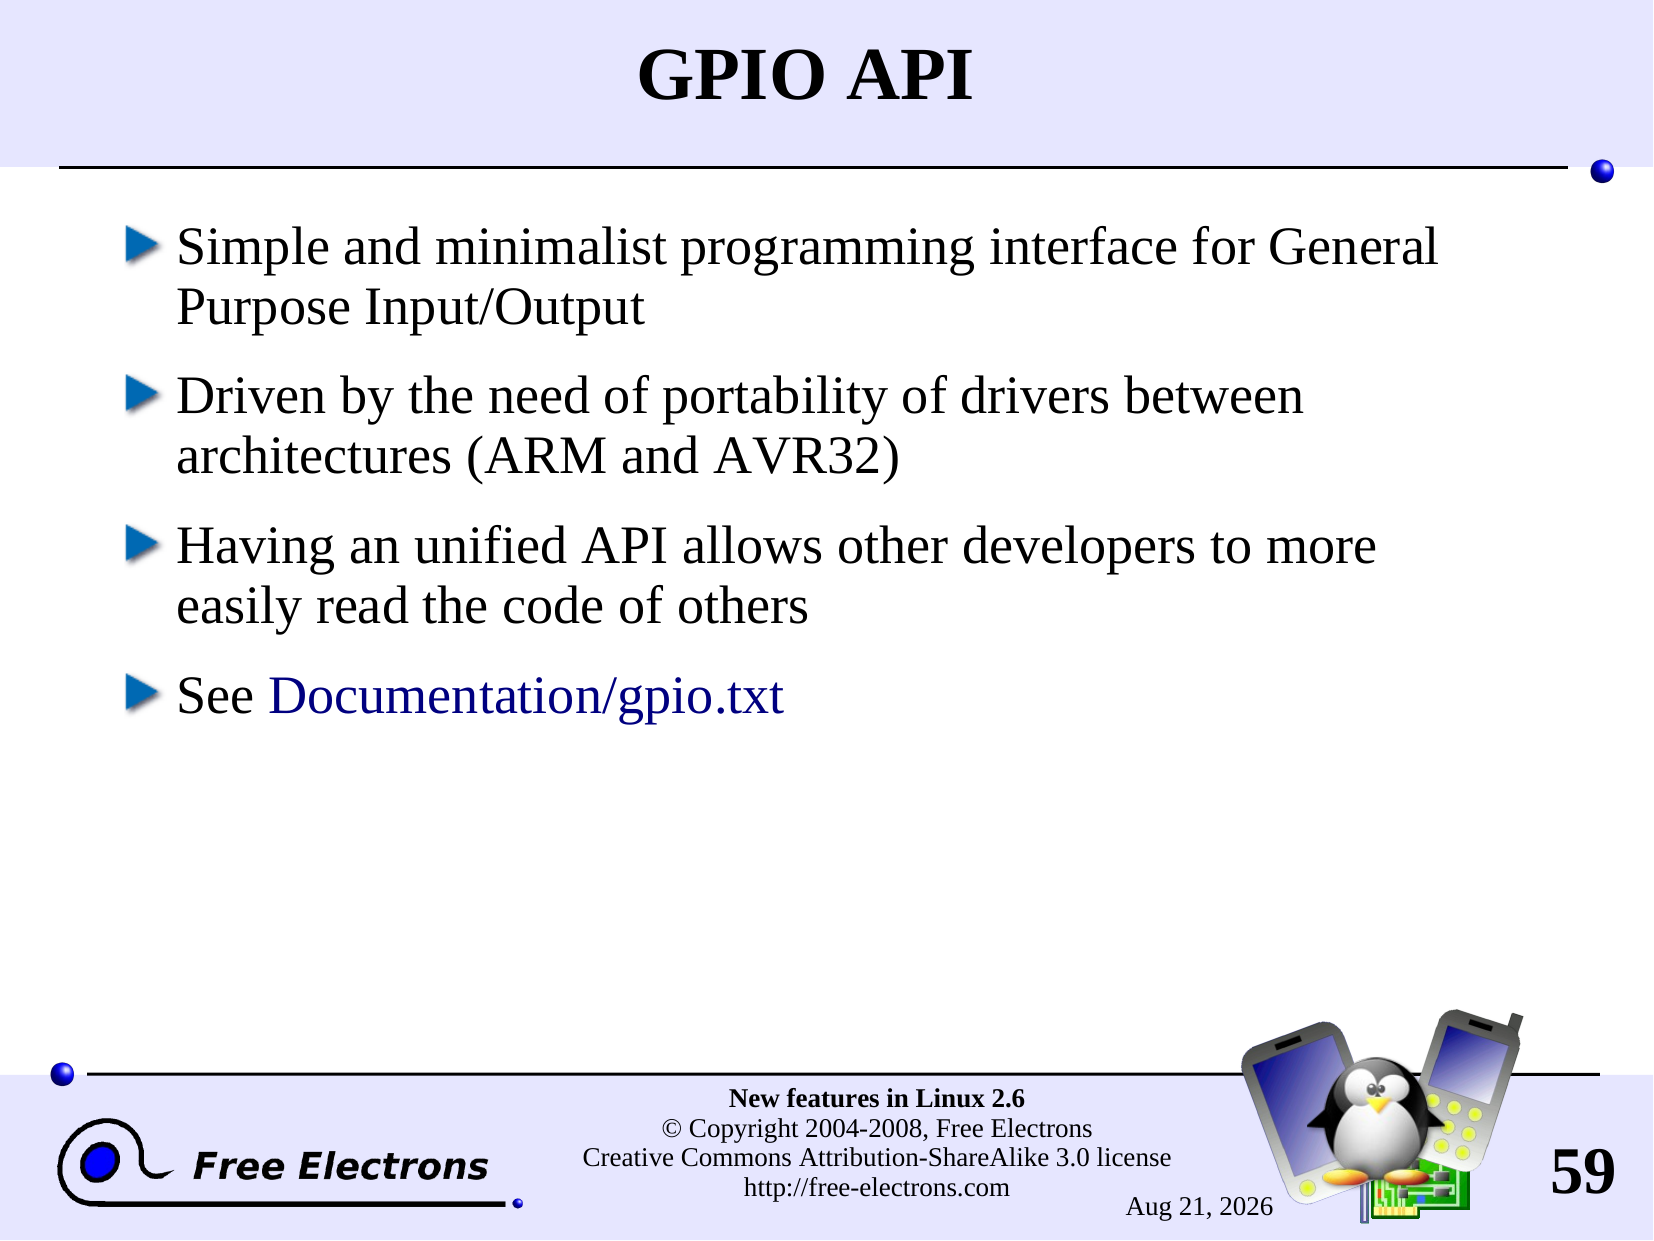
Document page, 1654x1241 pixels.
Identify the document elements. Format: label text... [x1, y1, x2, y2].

list Simple and minimalist programming interface for General Purpose Input/Output Driven by the need of portability of drivers between architectures (ARM and AVR32) Having an unified API allows other developers to more easily read the code of others See Documentation/gpio.txt [105, 216, 1518, 1066]
picture [1231, 1007, 1538, 1241]
title GPIO API [60, 25, 1551, 124]
picture [50, 1107, 527, 1216]
